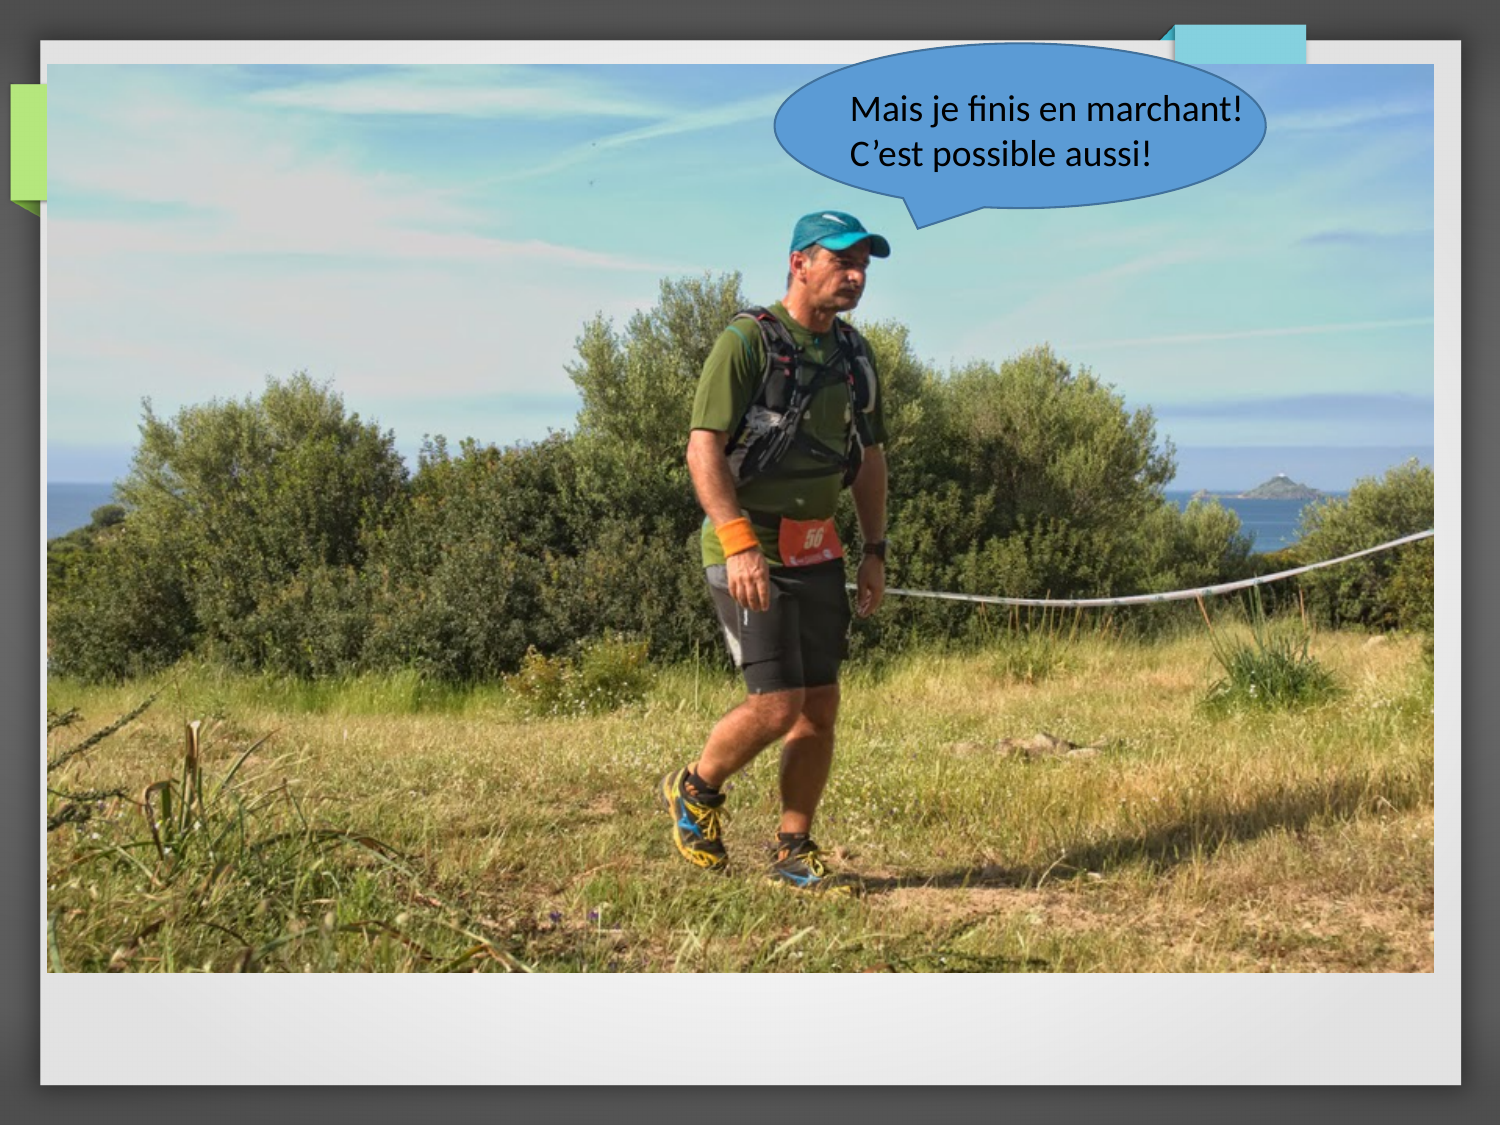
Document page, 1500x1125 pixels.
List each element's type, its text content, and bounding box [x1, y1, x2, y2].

text_box [774, 43, 1216, 180]
text_box [840, 182, 1200, 229]
text_box Mais je finis en marchant! C’est possible aussi! [834, 76, 1266, 182]
picture [0, 0, 1500, 1125]
